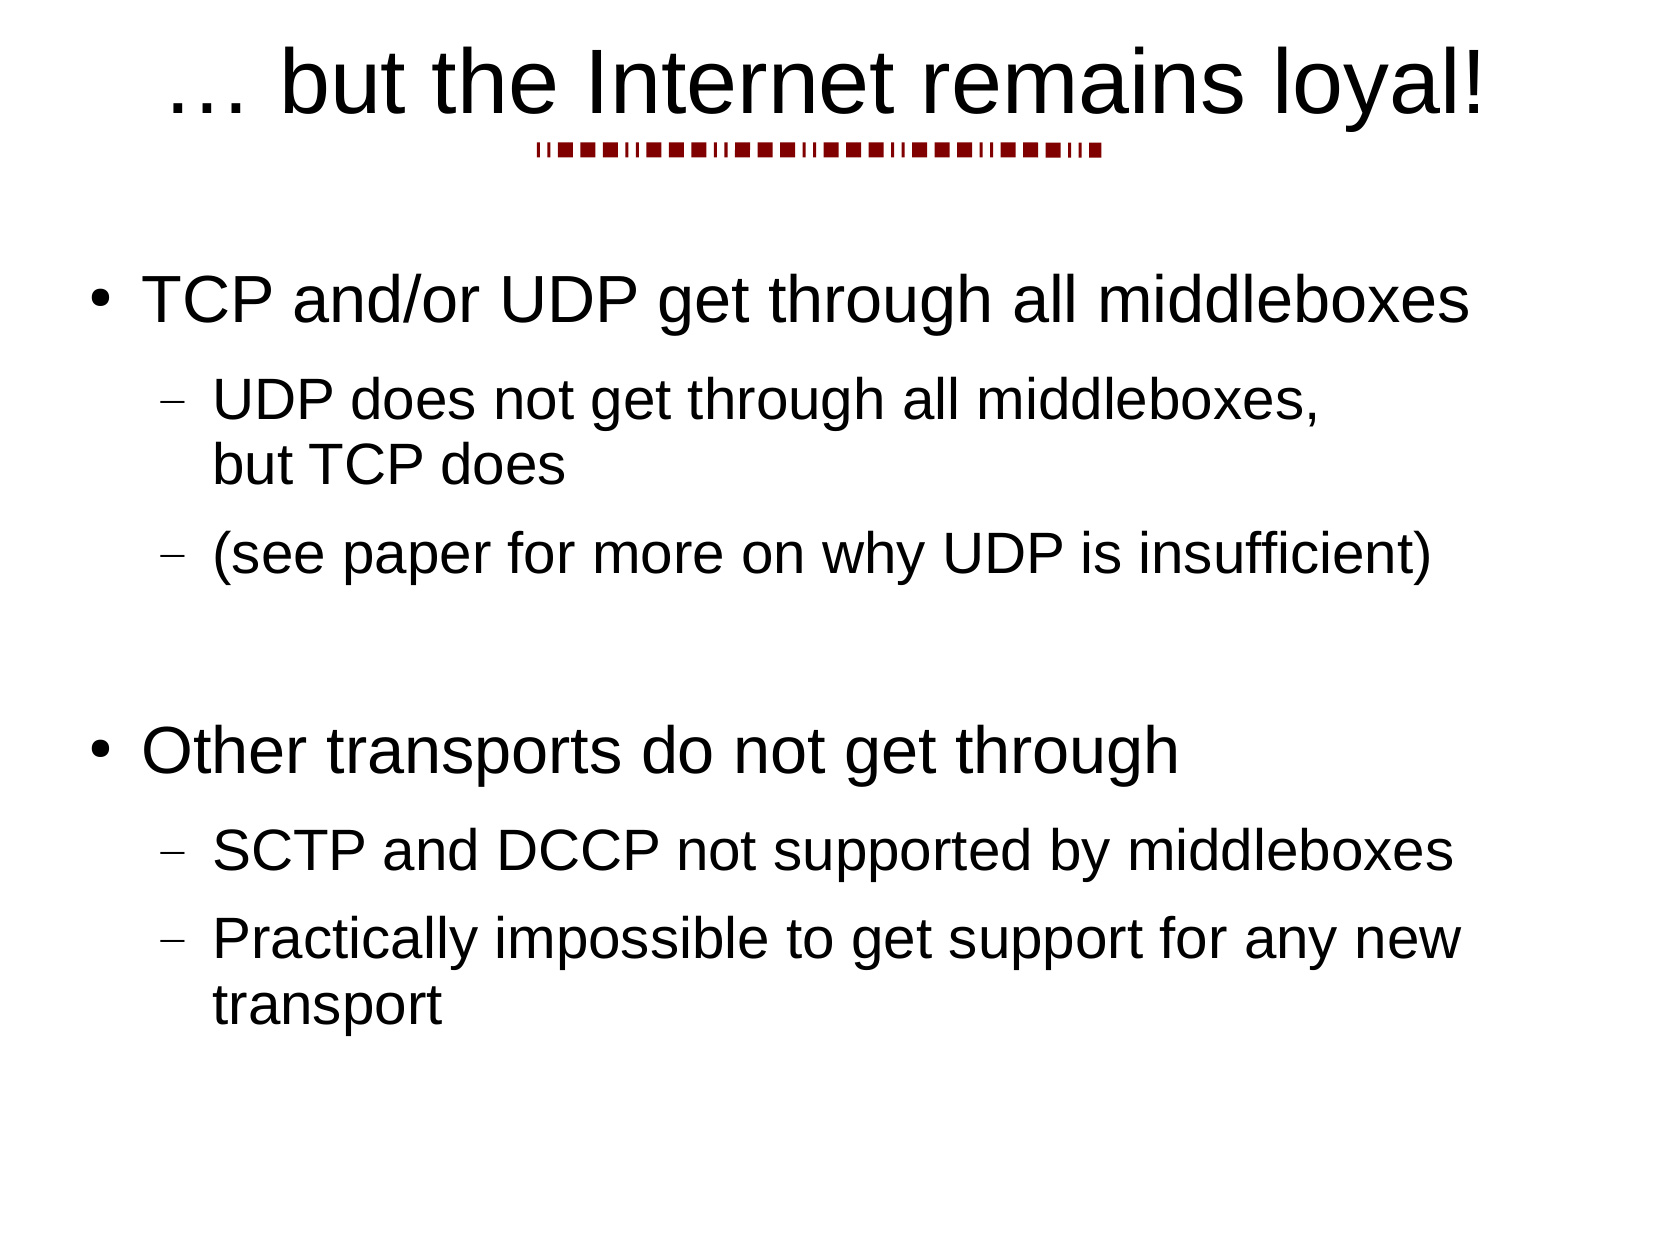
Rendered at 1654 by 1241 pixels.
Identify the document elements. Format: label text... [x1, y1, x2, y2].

list TCP and/or UDP get through all middleboxes UDP does not get through all middleboxes, but TCP does (see paper for more on why UDP is insufficient) Other transports do not get through SCTP and DCCP not supported by middleboxes Practically impossible to get support for any new transport [70, 262, 1601, 1151]
title … but the Internet remains loyal! [75, 0, 1576, 179]
